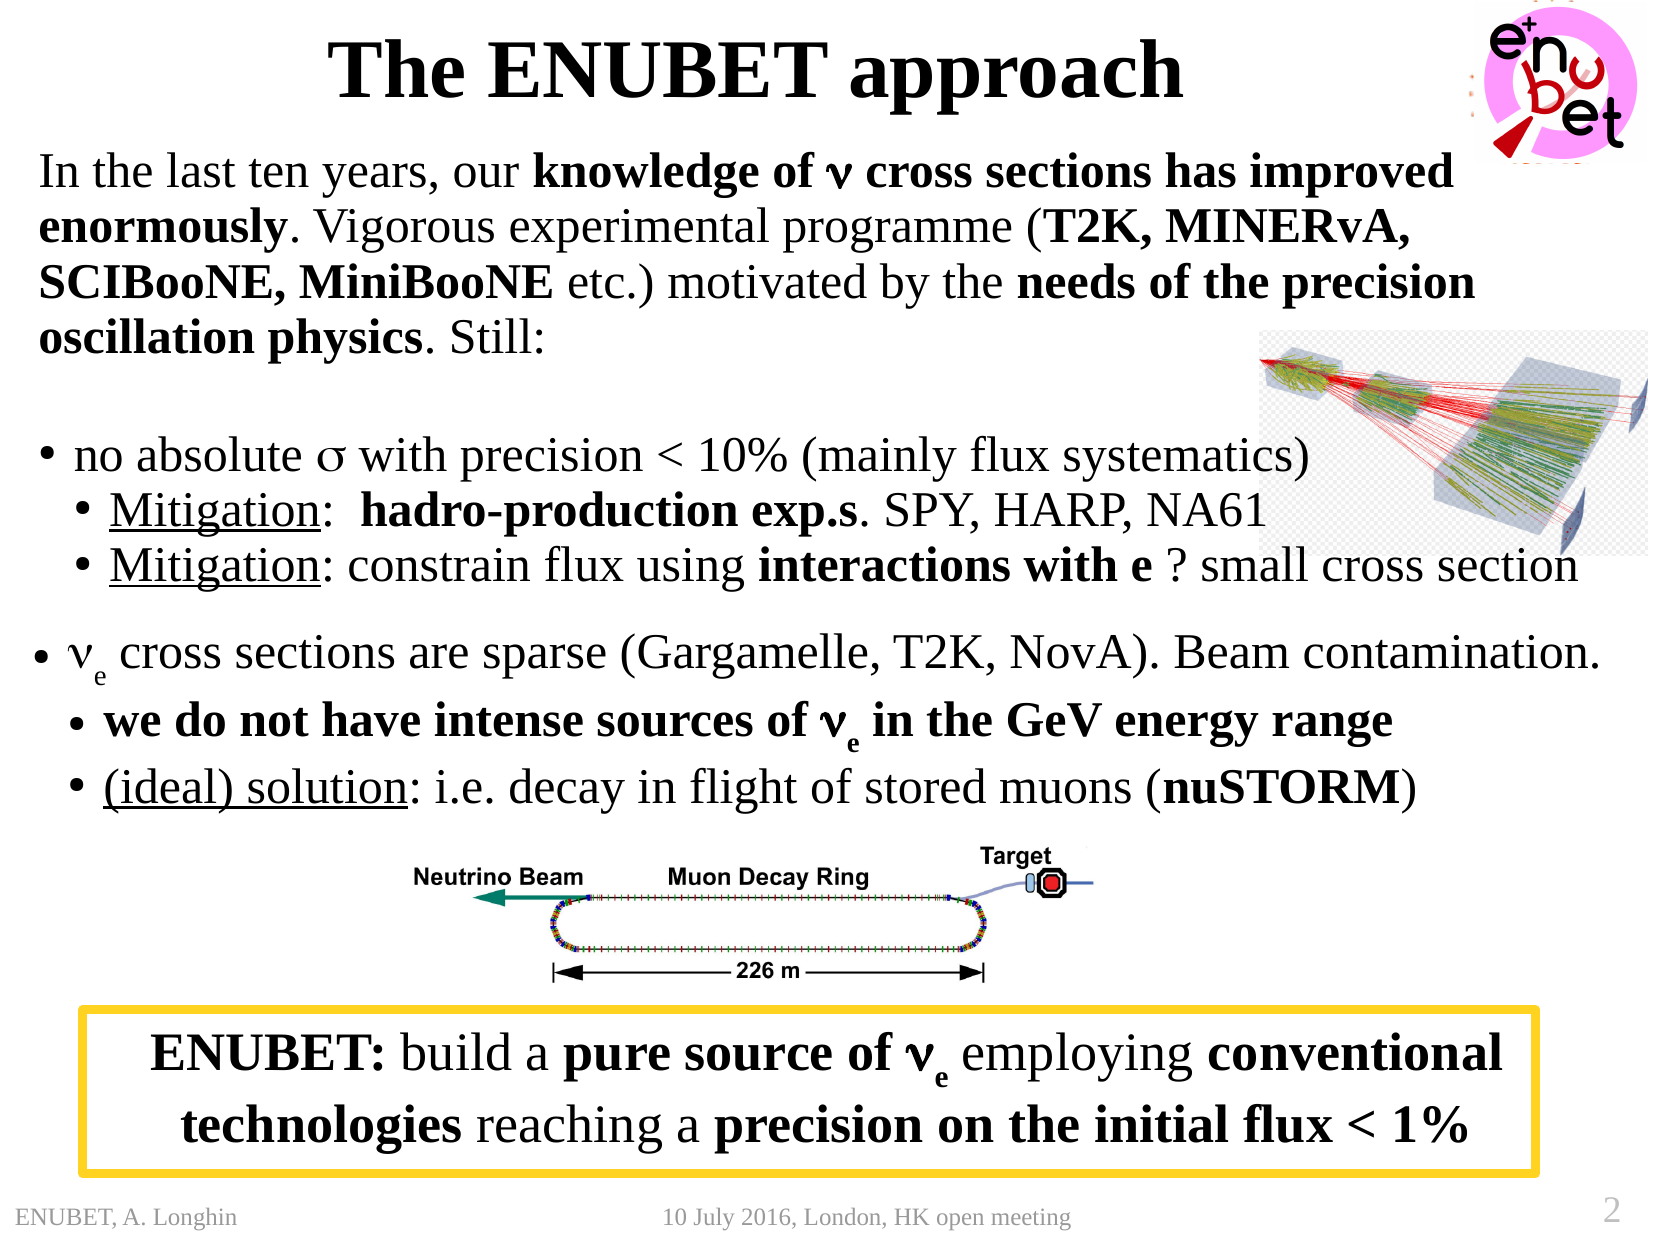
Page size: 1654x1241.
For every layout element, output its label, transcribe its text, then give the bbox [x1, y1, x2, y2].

text_box ne cross sections are sparse (Gargamelle, T2K, NovA). Beam contamination. we do not have intense sources of ne in the GeV energy range (ideal) solution: i.e. decay in flight of stored muons (nuSTORM) [17, 616, 1653, 1002]
text_box In the last ten years, our knowledge of n cross sections has improved enormously. Vigorous experimental programme (T2K, MINERvA, SCIBooNE, MiniBooNE etc.) motivated by the needs of the precision oscillation physics. Still: [23, 135, 1619, 384]
title The ENUBET approach [12, 11, 1501, 128]
picture [1463, 0, 1653, 164]
text_box ENUBET: build a pure source of ne employing conventional technologies reaching a precision on the initial flux < 1% [82, 1009, 1536, 1174]
picture [1259, 330, 1648, 556]
text_box no absolute s with precision < 10% (mainly flux systematics) Mitigation: hadro-production exp.s. SPY, HARP, NA61 Mitigation: constrain flux using interactions with e ? small cross section [23, 419, 1601, 725]
